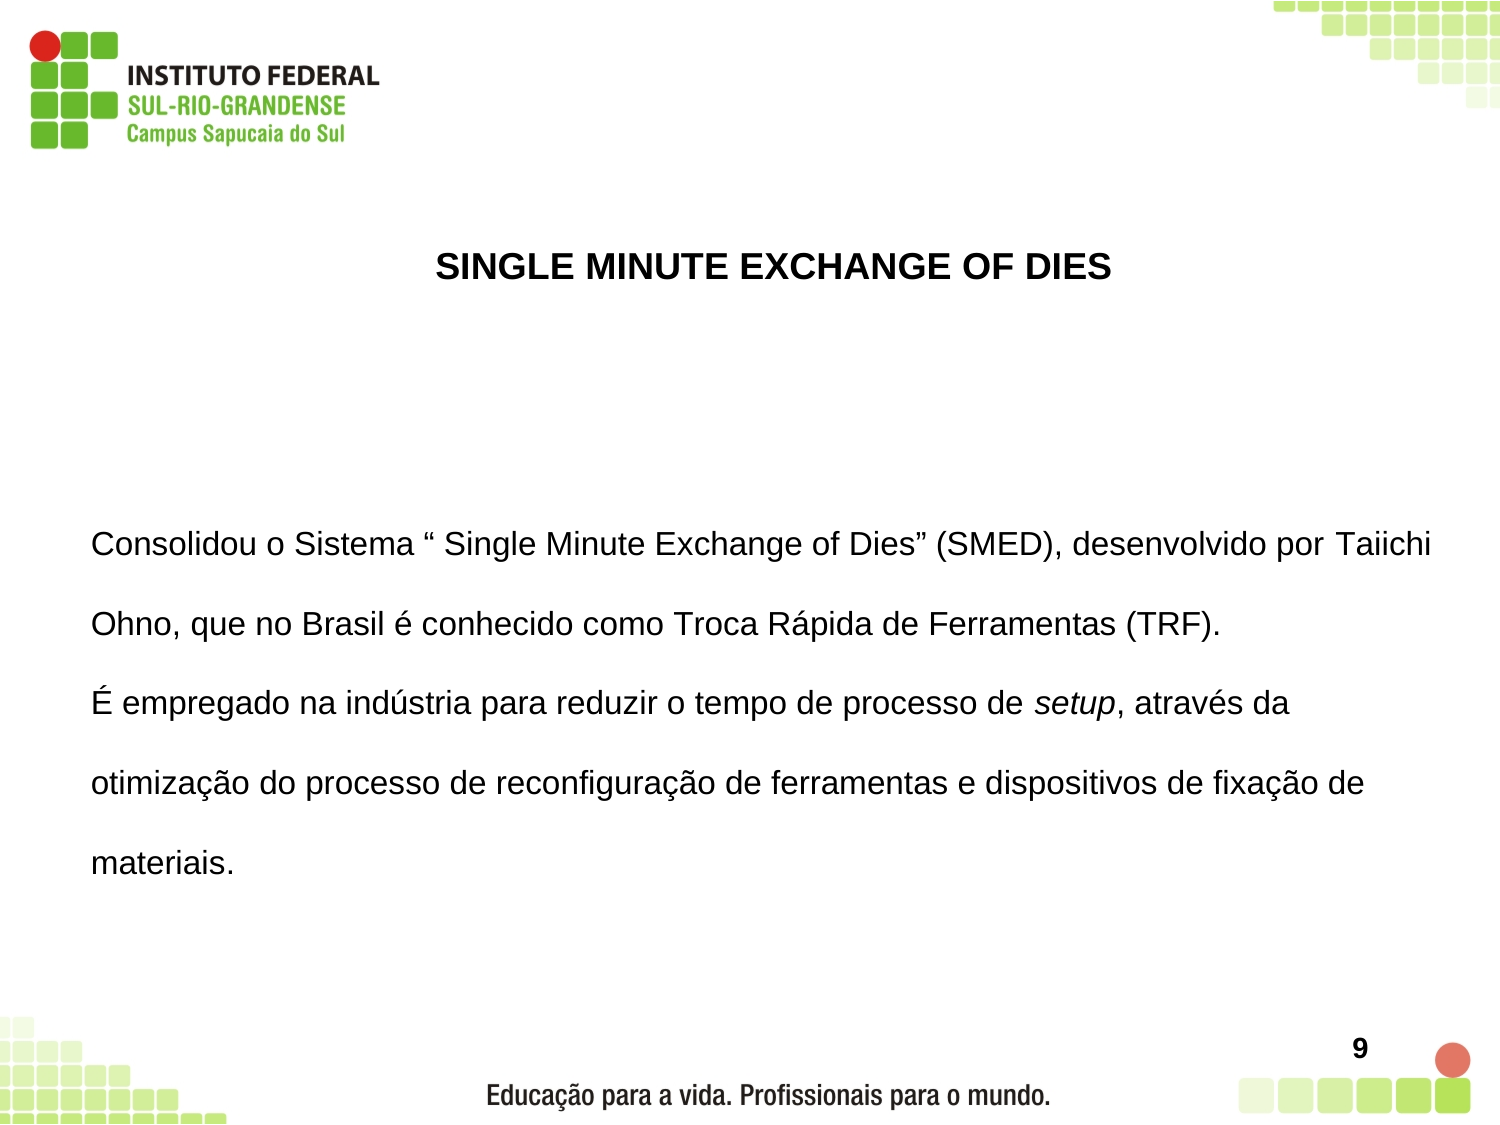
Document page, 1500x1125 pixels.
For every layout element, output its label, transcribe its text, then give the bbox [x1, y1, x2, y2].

text_box Consolidou o Sistema “ Single Minute Exchange of Dies” (SMED), desenvolvido por Taiichi Ohno, que no Brasil é conhecido como Troca Rápida de Ferramentas (TRF). É empregado na indústria para reduzir o tempo de processo de setup, através da otimização do processo de reconfiguração de ferramentas e dispositivos de fixação de materiais. [82, 295, 1441, 1028]
text_box SINGLE MINUTE EXCHANGE OF DIES [138, 234, 1411, 295]
